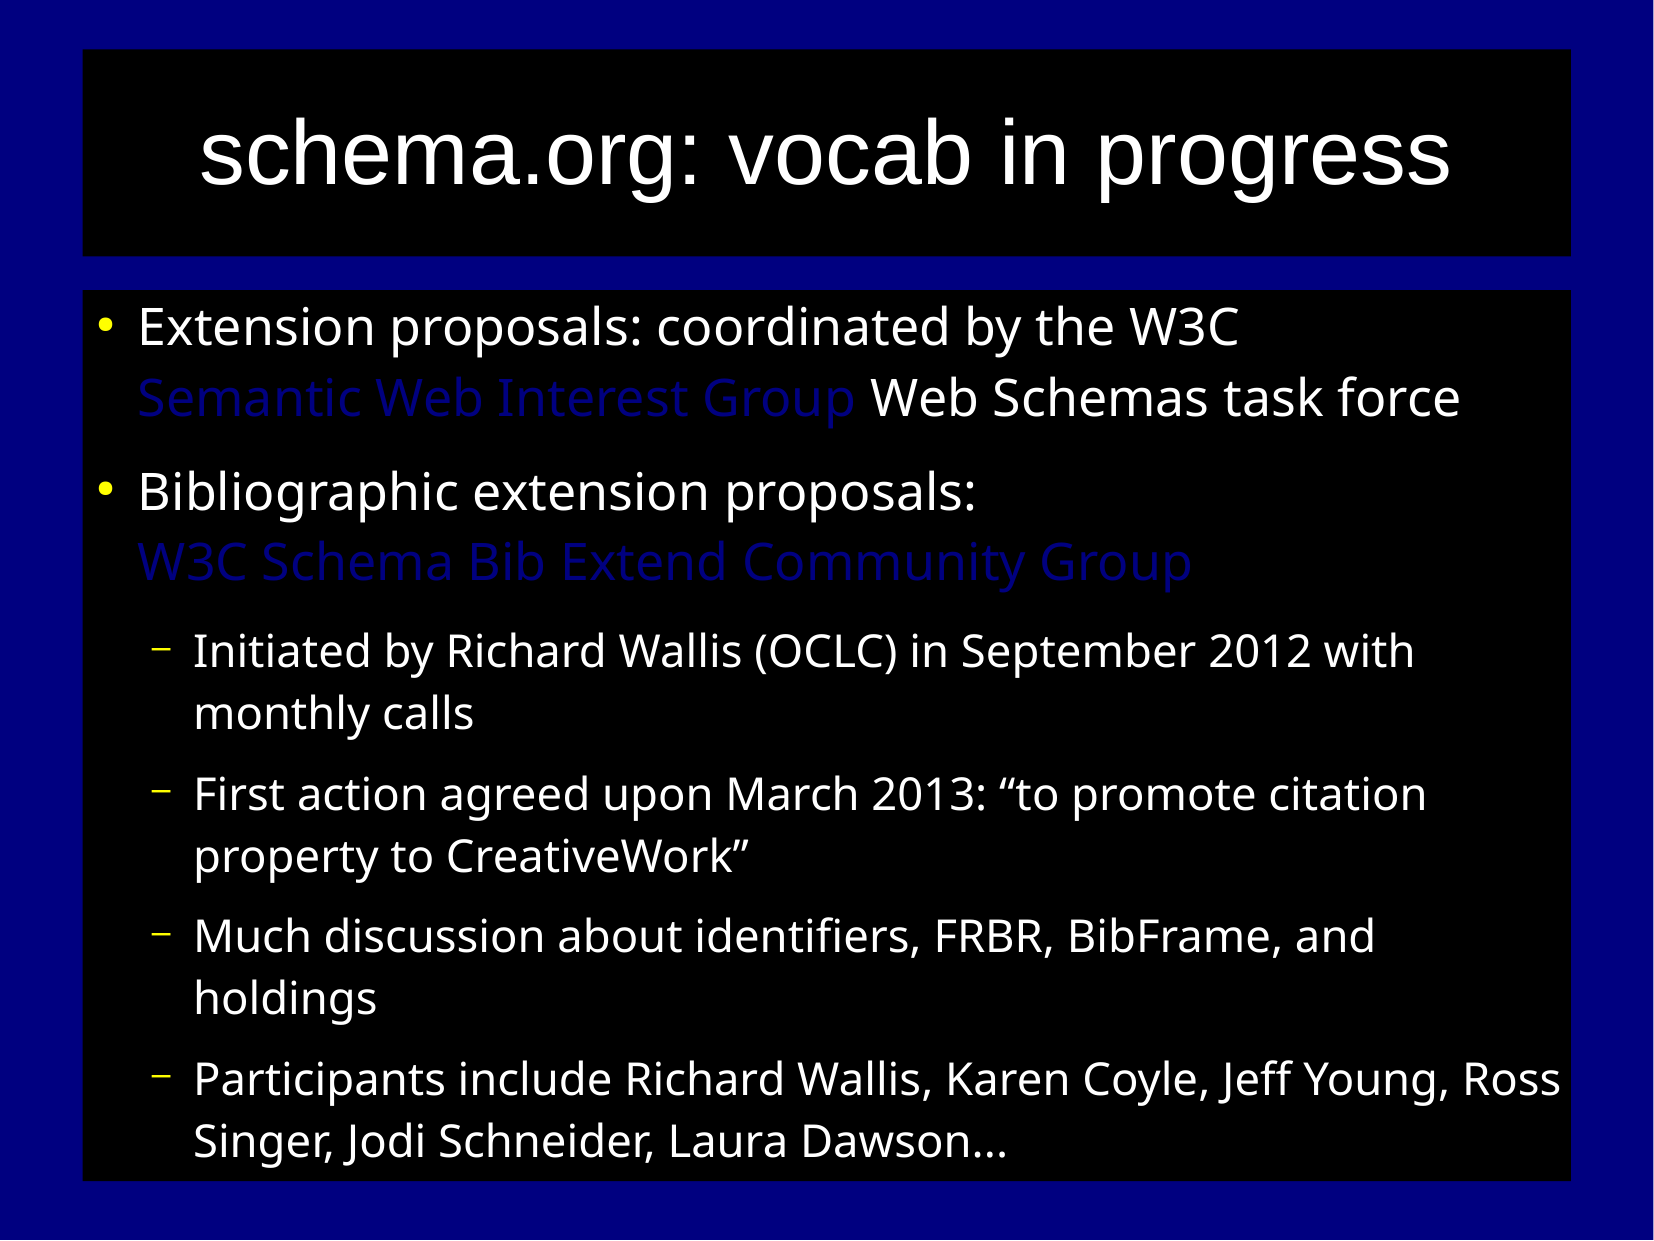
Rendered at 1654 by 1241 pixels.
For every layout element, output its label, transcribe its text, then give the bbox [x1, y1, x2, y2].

title schema.org: vocab in progress [82, 49, 1571, 257]
list Extension proposals: coordinated by the W3C Semantic Web Interest Group Web Schemas task force Bibliographic extension proposals: W3C Schema Bib Extend Community Group Initiated by Richard Wallis (OCLC) in September 2012 with monthly calls First action agreed upon March 2013: “to promote citation property to CreativeWork” Much discussion about identifiers, FRBR, BibFrame, and holdings Participants include Richard Wallis, Karen Coyle, Jeff Young, Ross Singer, Jodi Schneider, Laura Dawson... [82, 290, 1571, 1182]
